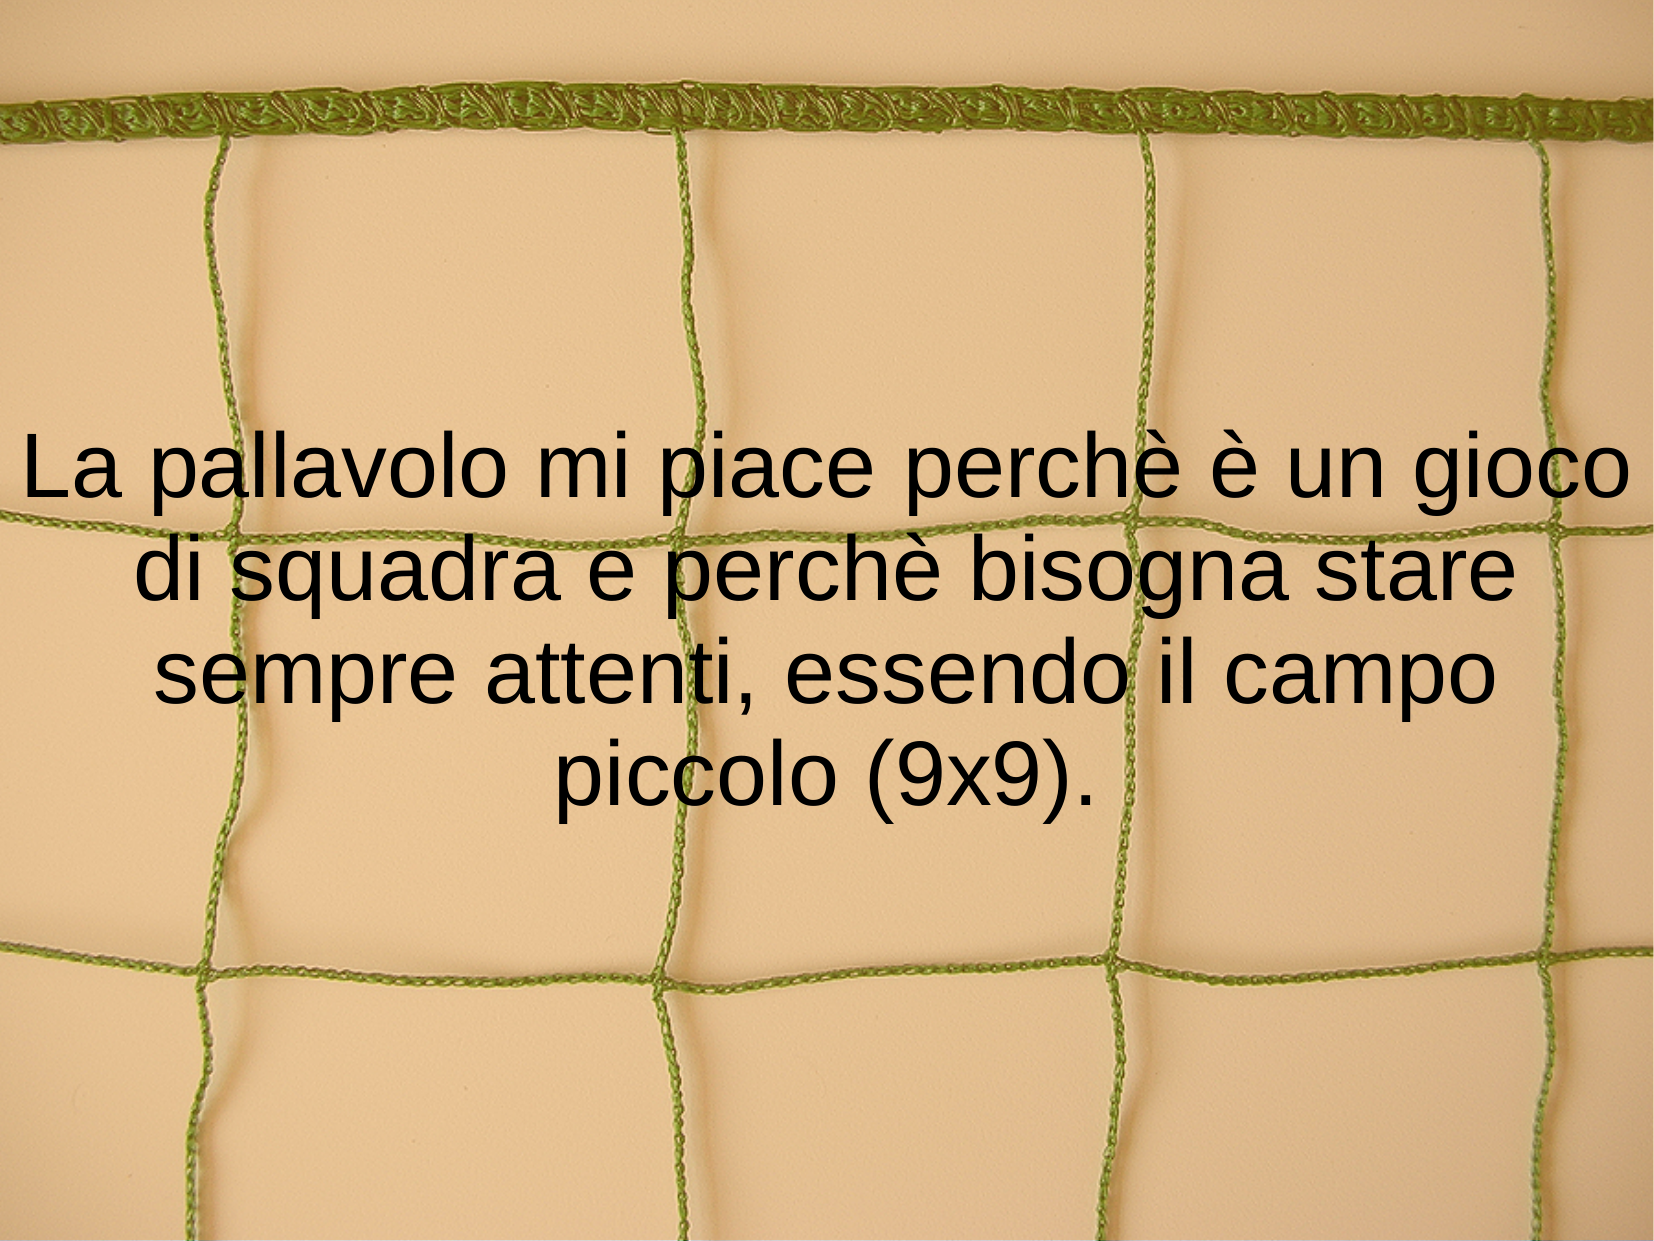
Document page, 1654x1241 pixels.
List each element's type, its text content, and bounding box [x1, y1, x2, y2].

title La pallavolo mi piace perchè è un gioco di squadra e perchè bisogna stare sempre attenti, essendo il campo piccolo (9x9). [0, 0, 1654, 1241]
